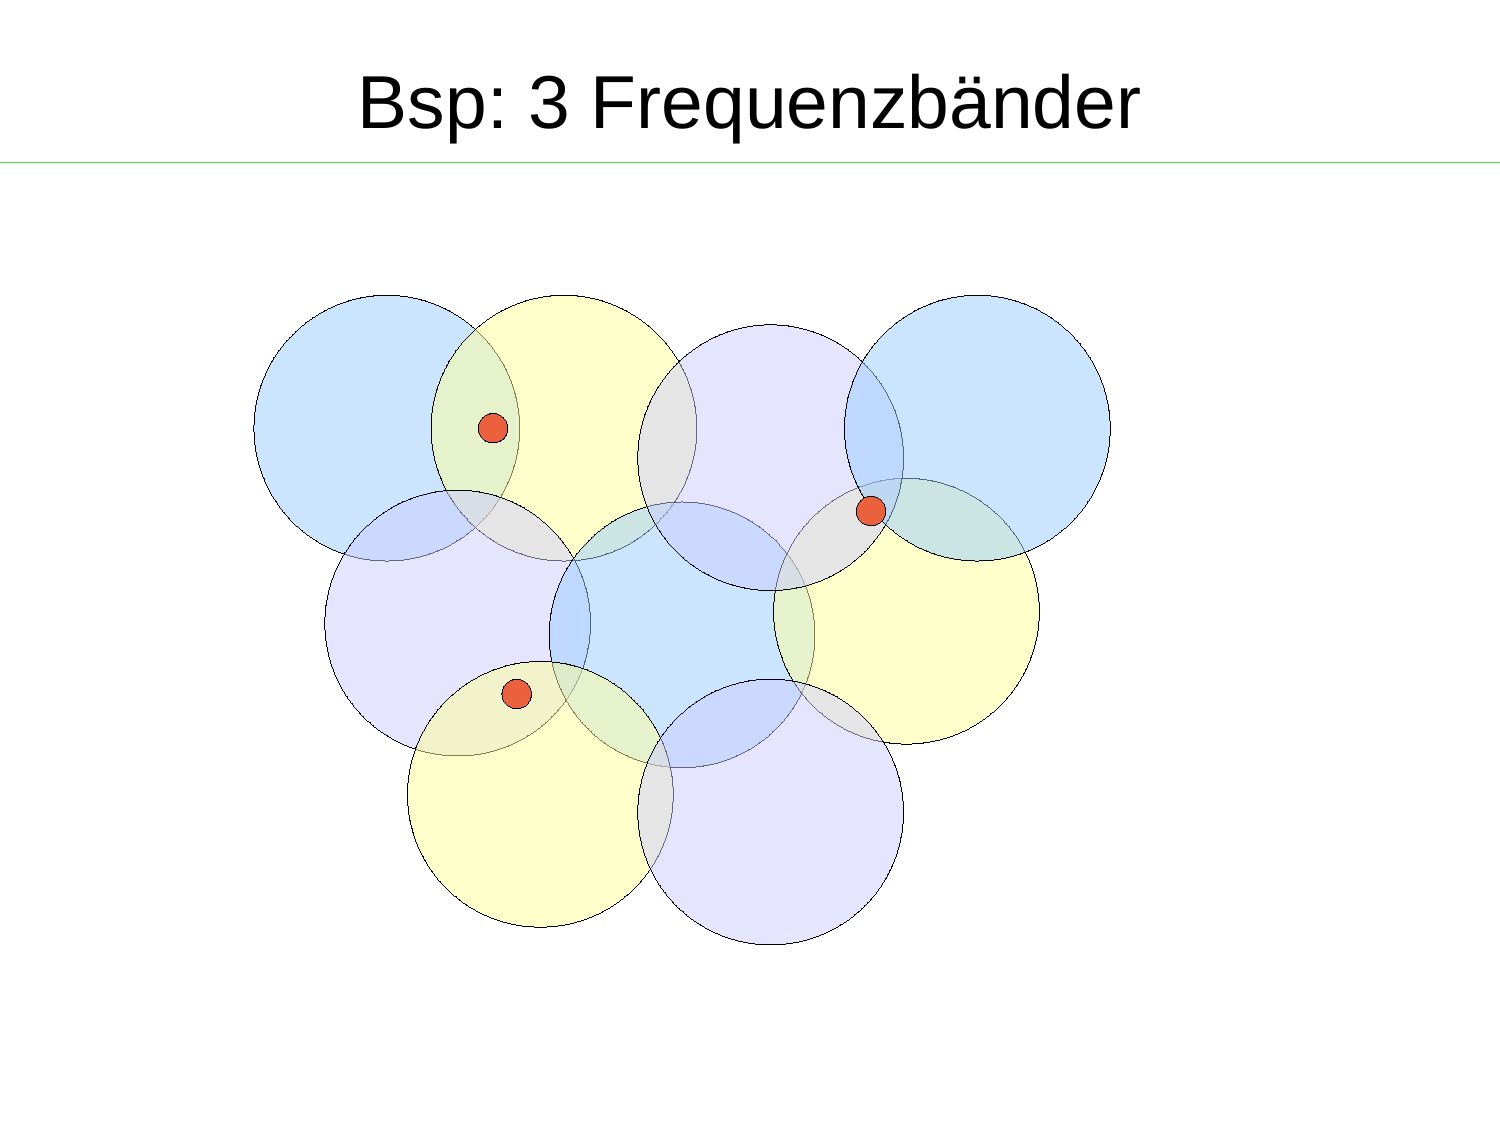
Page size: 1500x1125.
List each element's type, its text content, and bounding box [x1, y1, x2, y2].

text_box [253, 295, 1111, 945]
title Bsp: 3 Frequenzbänder [75, 49, 1426, 156]
